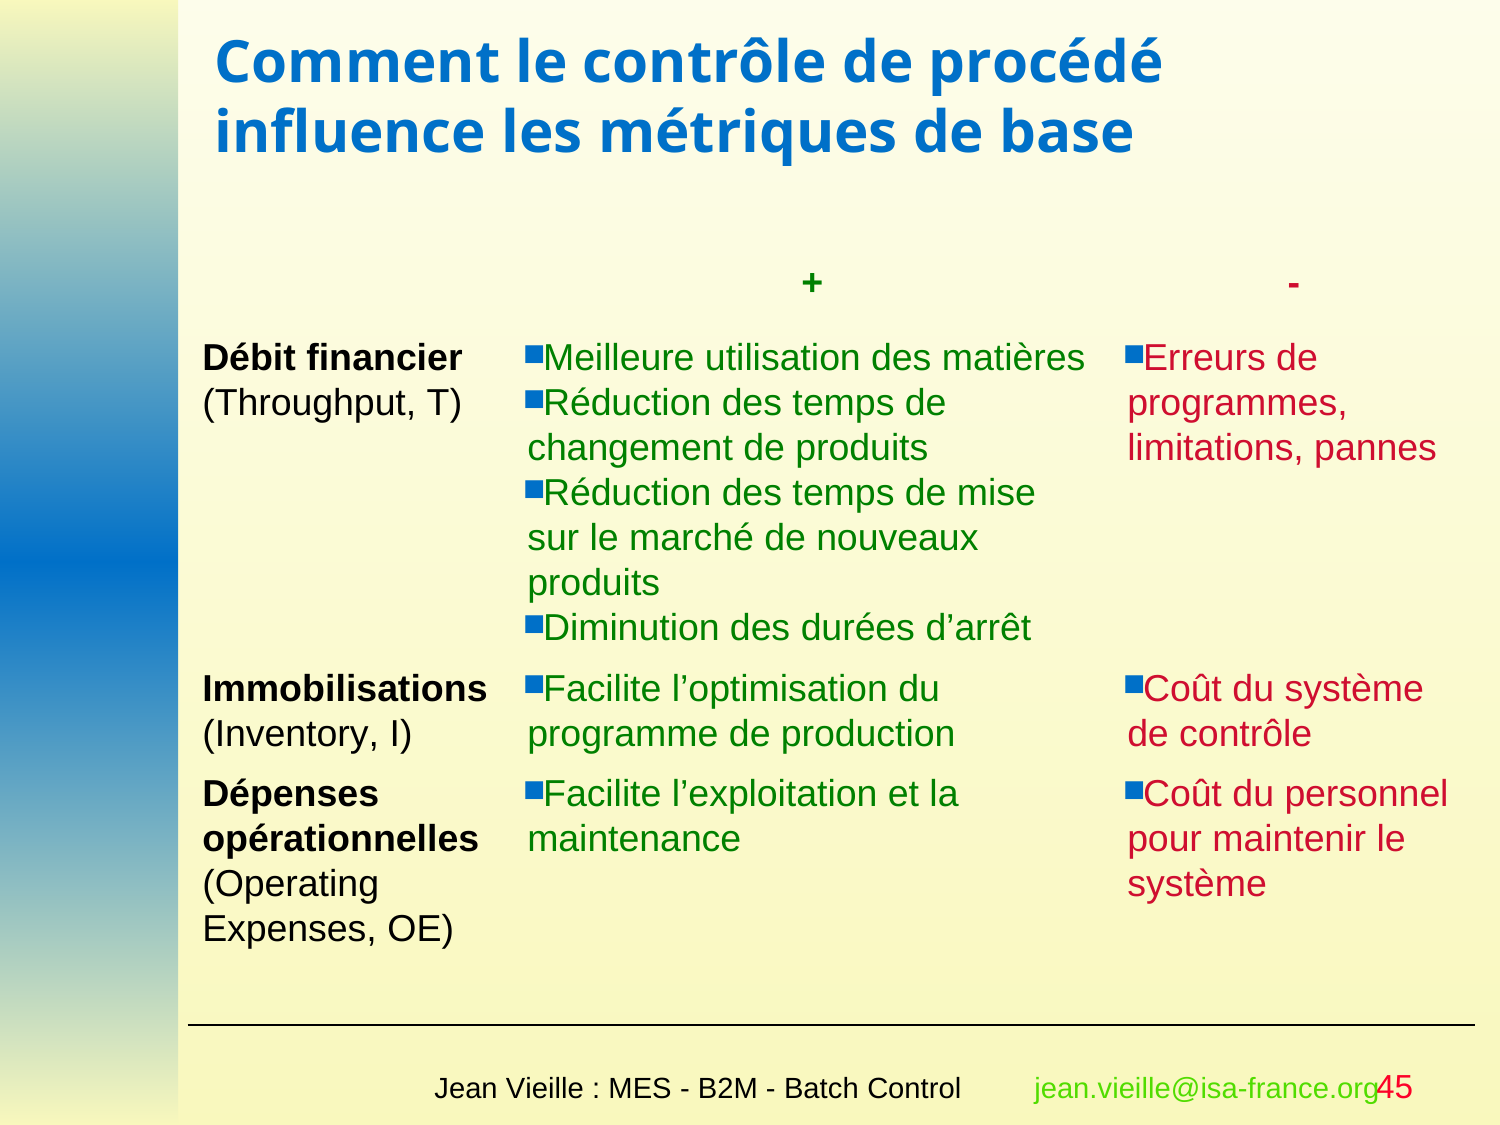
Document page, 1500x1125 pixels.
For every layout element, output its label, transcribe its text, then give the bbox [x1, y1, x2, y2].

table_header [188, 250, 512, 325]
table_cell Facilite l’optimisation du programme de production [512, 656, 1112, 761]
table_cell Immobilisations (Inventory, I) [188, 656, 512, 761]
table_cell Meilleure utilisation des matières Réduction des temps de changement de produits Réduction des temps de mise sur le marché de nouveaux produits Diminution des durées d’arrêt [512, 325, 1112, 656]
table_cell Coût du personnel pour maintenir le système [1112, 761, 1475, 957]
title Comment le contrôle de procédé influence les métriques de base [199, 16, 1466, 172]
table_cell Dépenses opérationnelles (Operating Expenses, OE) [188, 761, 512, 957]
table_header + [512, 250, 1112, 325]
table_cell Erreurs de programmes, limitations, pannes [1112, 325, 1475, 656]
table_cell Débit financier (Throughput, T) [188, 325, 512, 656]
table_header - [1112, 250, 1475, 325]
table_cell Facilite l’exploitation et la maintenance [512, 761, 1112, 957]
table_cell Coût du système de contrôle [1112, 656, 1475, 761]
